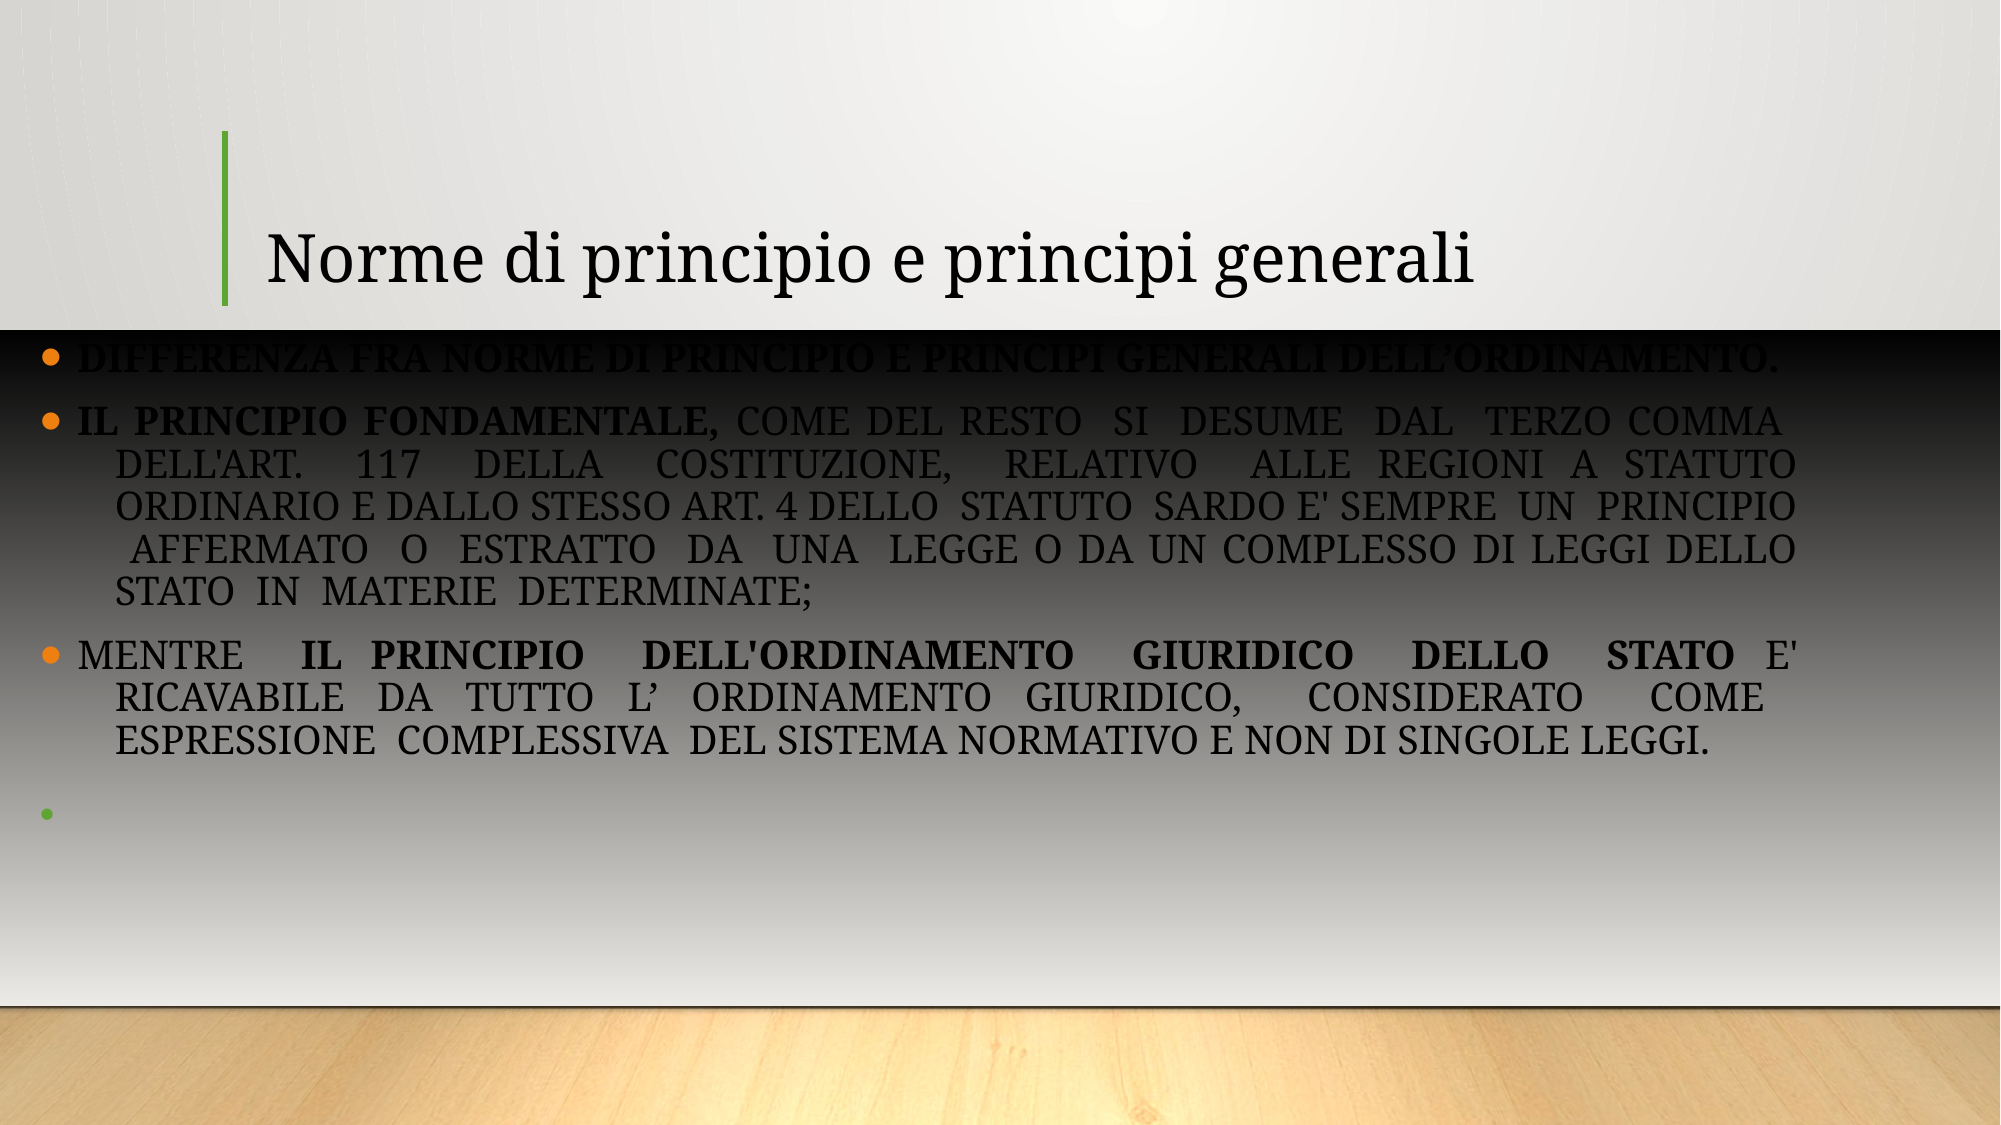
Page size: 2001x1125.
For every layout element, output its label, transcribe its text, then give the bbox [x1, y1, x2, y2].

title Norme di principio e principi generali [251, 131, 1814, 305]
list Differenza fra norme di principio e principi generali dell’ordinamento. Il principio fondamentale, come del resto si desume dal terzo comma dell'art. 117 della Costituzione, relativo alle regioni a statuto ordinario e dallo stesso art. 4 dello Statuto sardo e' sempre un principio affermato o estratto da una legge o da un complesso di leggi dello Stato in materie determinate; mentre il principio dell'ordinamento giuridico dello Stato e' ricavabile da tutto l’ ordinamento giuridico, considerato come espressione complessiva del sistema normativo e non di singole leggi. [24, 330, 1814, 897]
